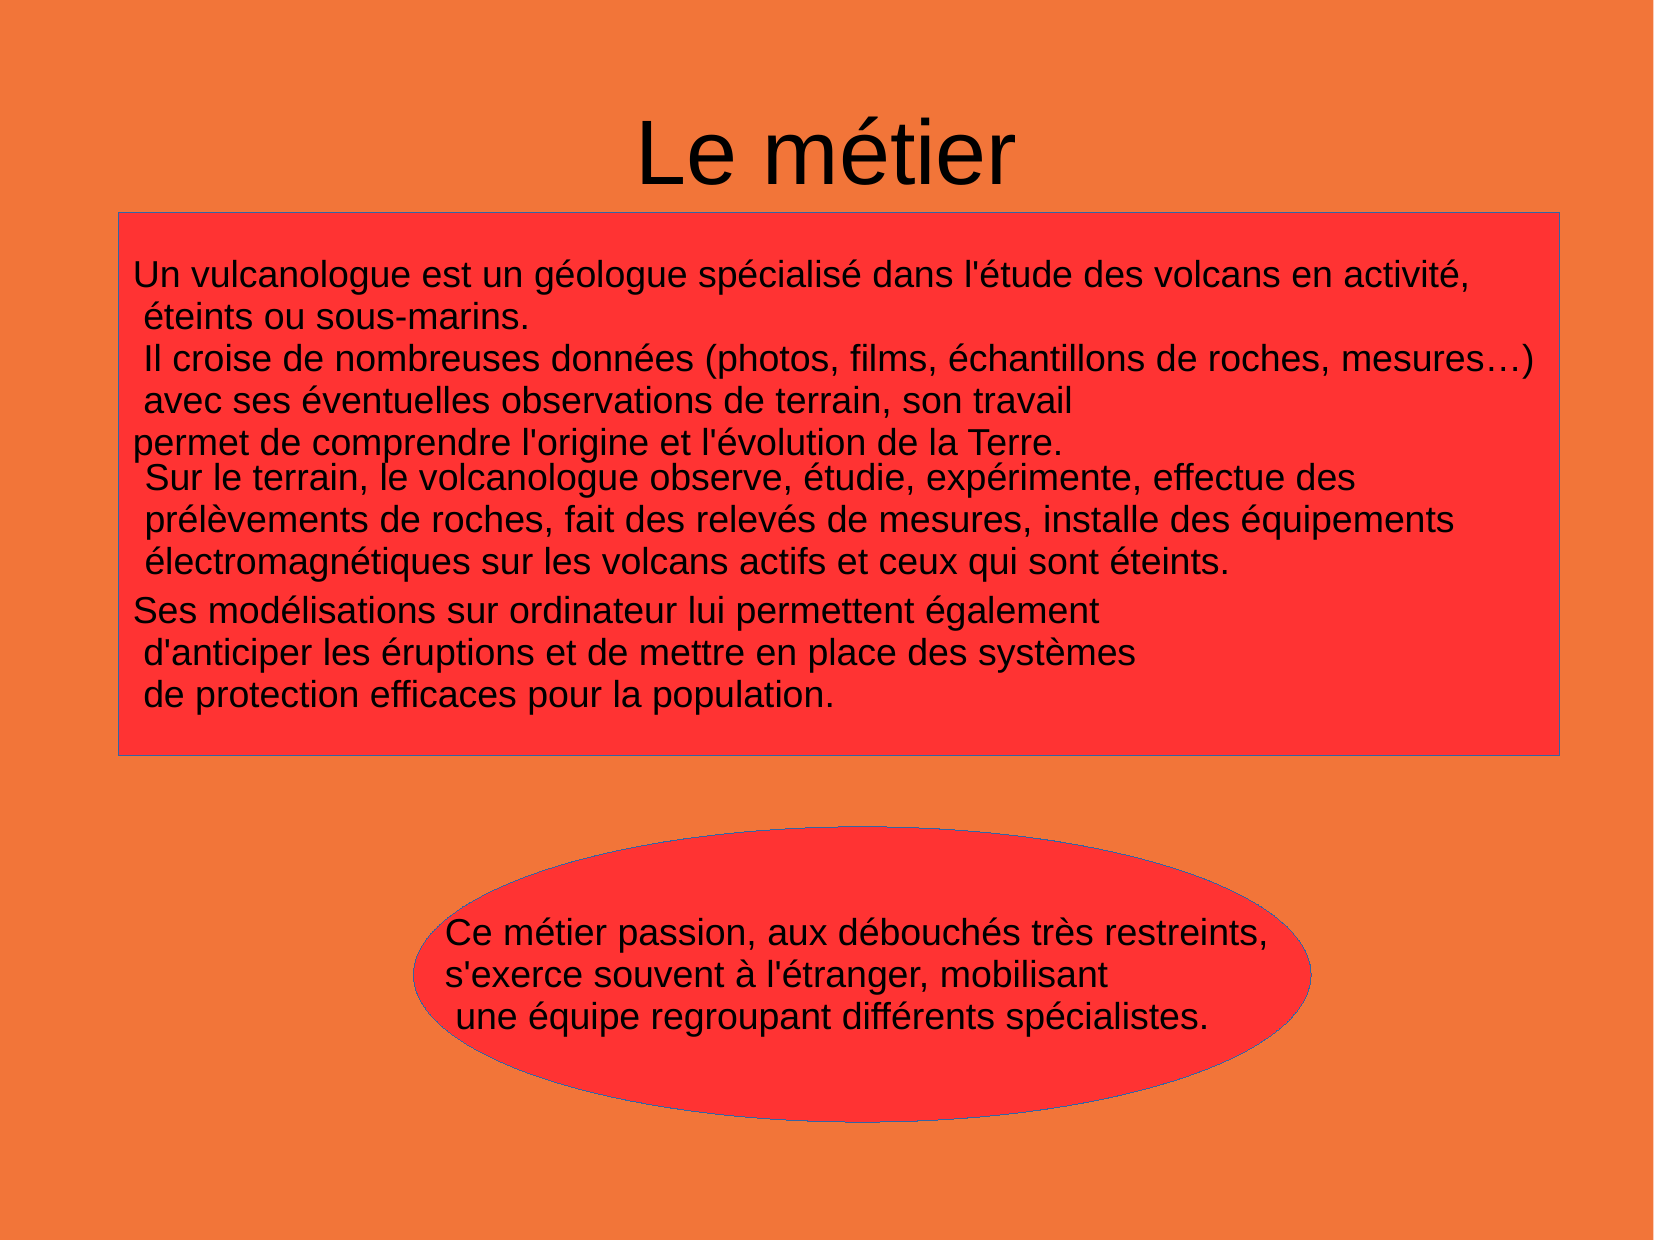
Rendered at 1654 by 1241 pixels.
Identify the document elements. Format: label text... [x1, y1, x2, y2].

text_box Ce métier passion, aux débouchés très restreints, s'exerce souvent à l'étranger, mobilisant une équipe regroupant différents spécialistes. [413, 826, 1312, 1123]
text_box Sur le terrain, le volcanologue observe, étudie, expérimente, effectue des prélèvements de roches, fait des relevés de mesures, installe des équipements électromagnétiques sur les volcans actifs et ceux qui sont éteints. [129, 448, 1524, 626]
text_box Un vulcanologue est un géologue spécialisé dans l'étude des volcans en activité, éteints ou sous-marins. Il croise de nombreuses données (photos, films, échantillons de roches, mesures…) avec ses éventuelles observations de terrain, son travail permet de comprendre l'origine et l'évolution de la Terre. Ses modélisations sur ordinateur lui permettent également d'anticiper les éruptions et de mettre en place des systèmes de protection efficaces pour la population. [118, 212, 1560, 756]
title Le métier [82, 49, 1571, 257]
